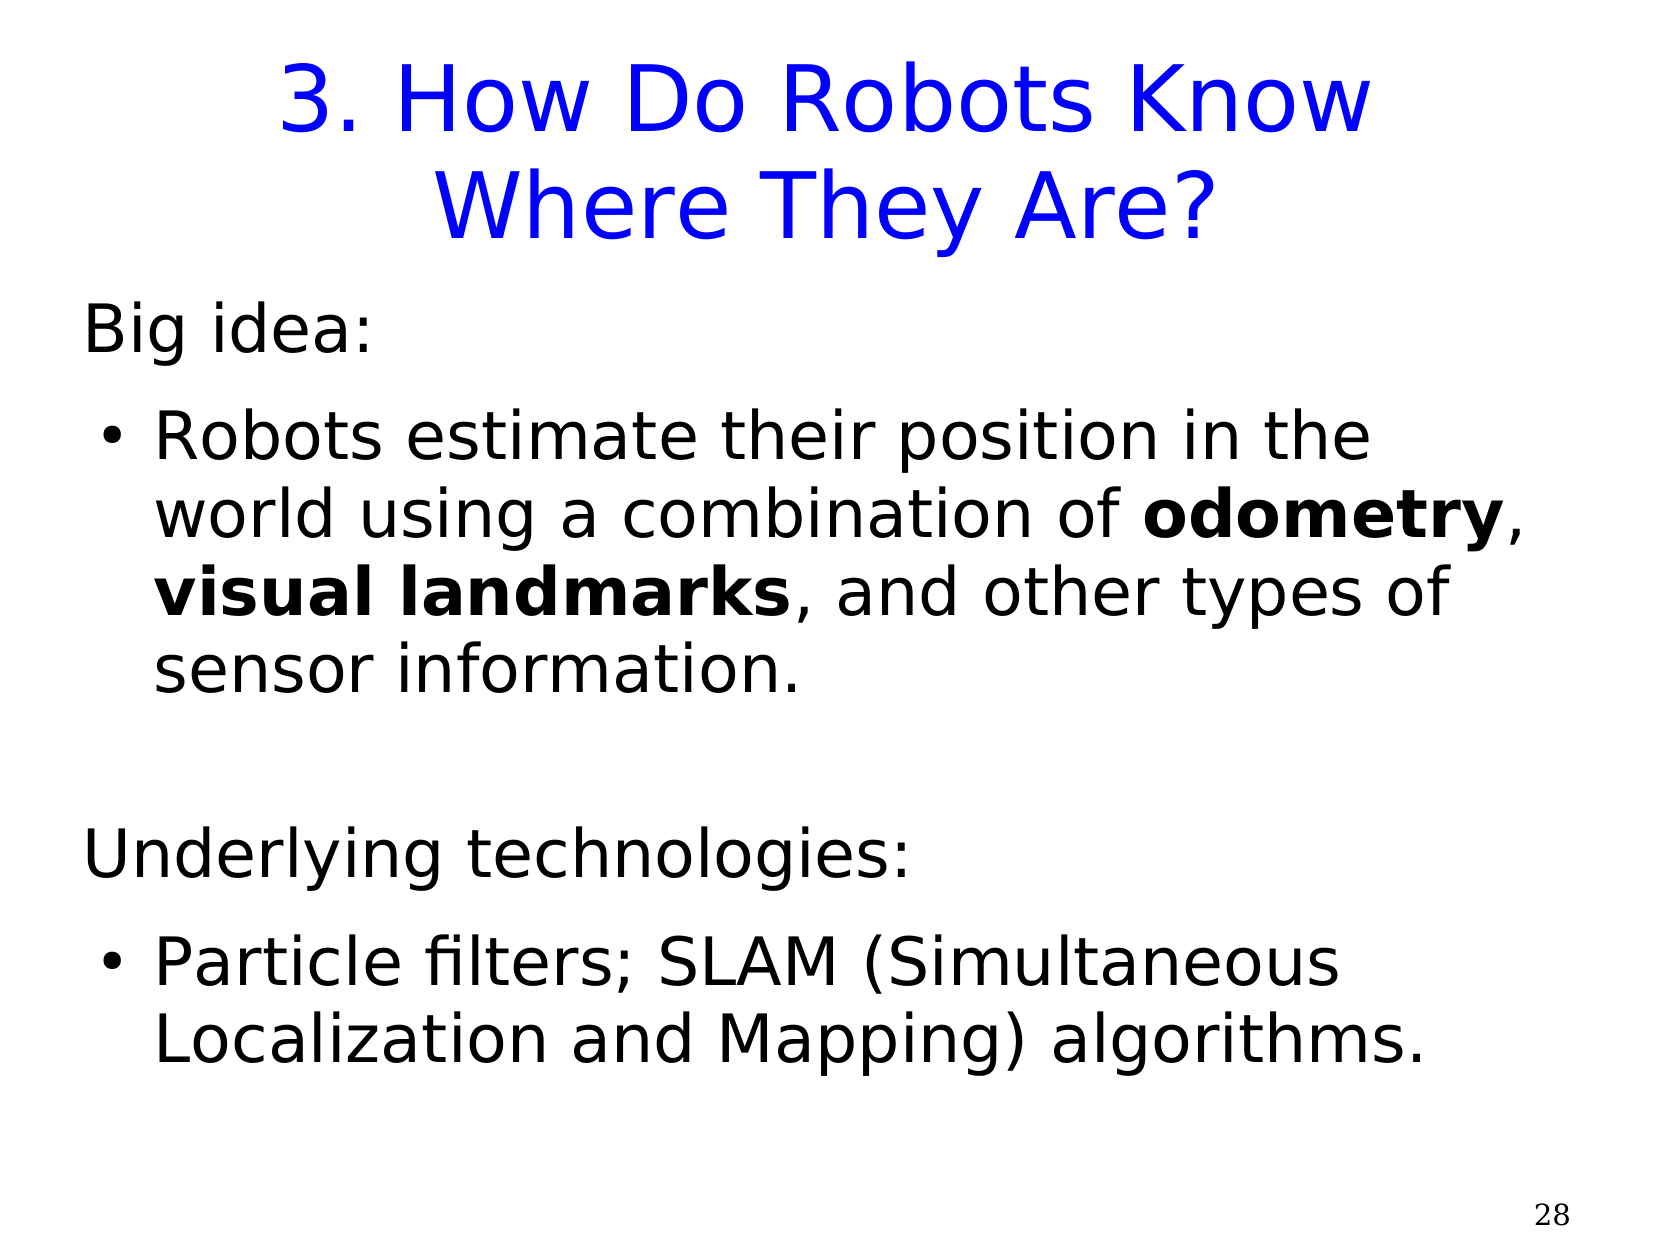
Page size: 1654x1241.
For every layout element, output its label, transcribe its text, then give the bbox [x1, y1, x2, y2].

list Big idea: Robots estimate their position in the world using a combination of odometry, visual landmarks, and other types of sensor information. Underlying technologies: Particle filters; SLAM (Simultaneous Localization and Mapping) algorithms. [82, 290, 1571, 1109]
title 3. How Do Robots Know Where They Are? [82, 45, 1571, 261]
